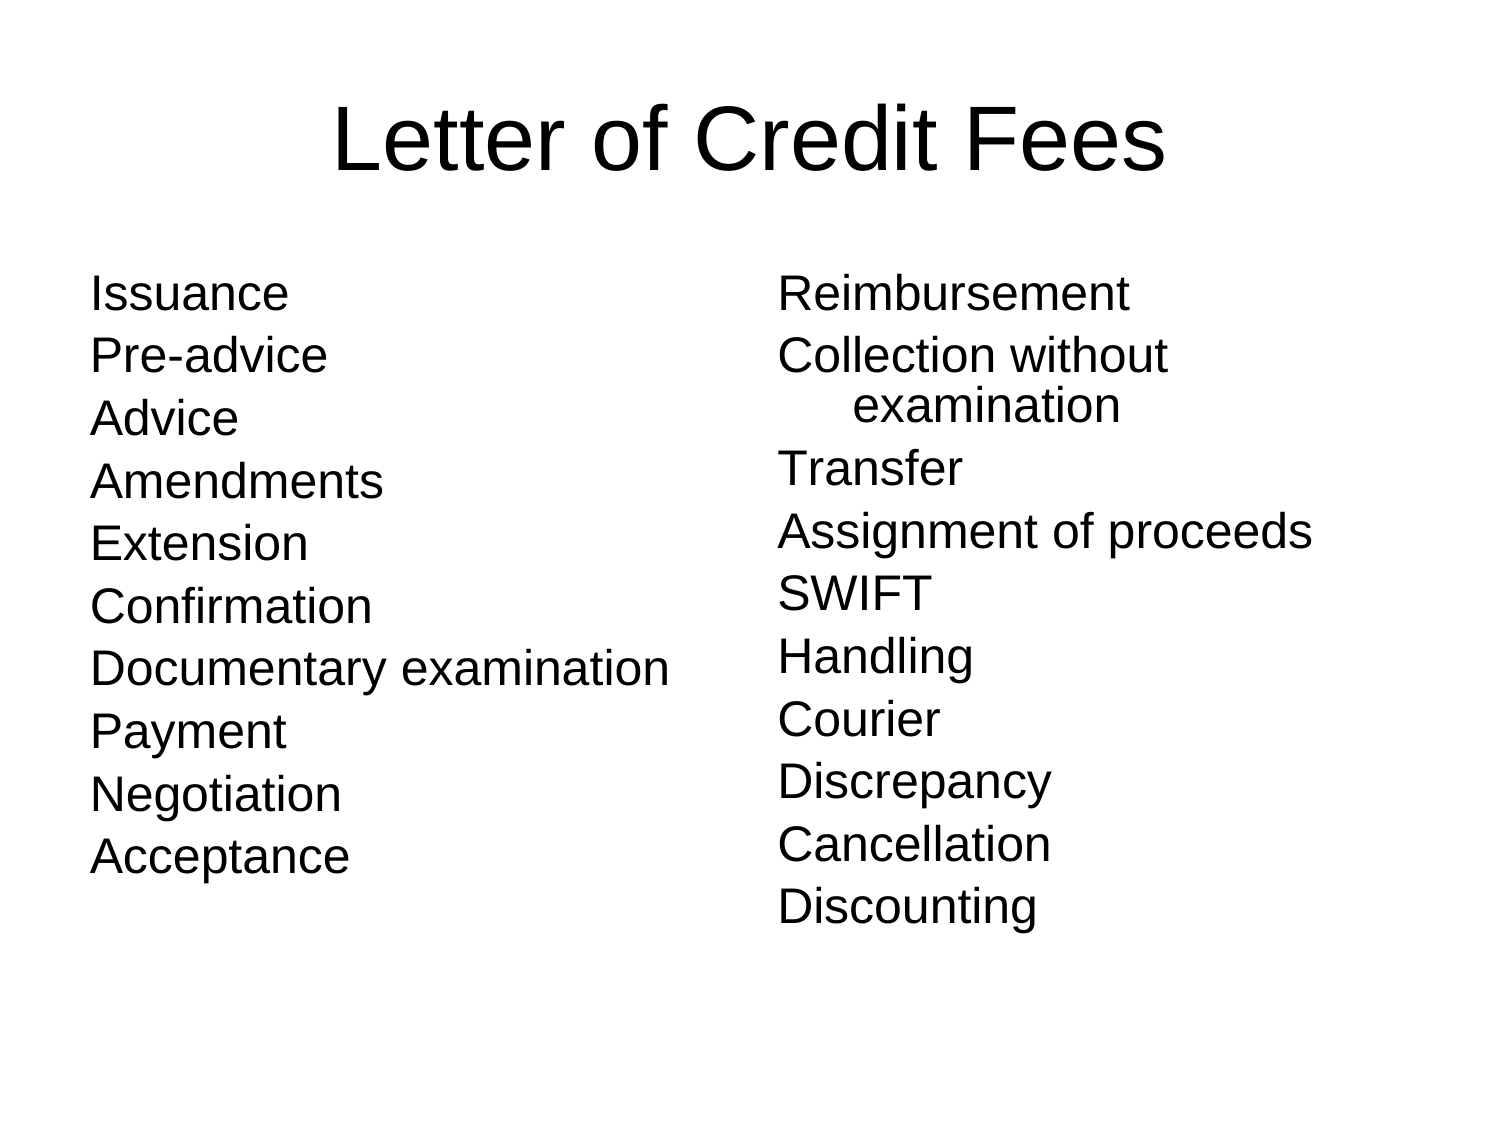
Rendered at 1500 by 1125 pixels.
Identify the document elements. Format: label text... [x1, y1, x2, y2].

title Letter of Credit Fees [75, 45, 1426, 233]
list Reimbursement Collection without examination Transfer Assignment of proceeds SWIFT Handling Courier Discrepancy Cancellation Discounting [762, 262, 1426, 1006]
list Issuance Pre-advice Advice Amendments Extension Confirmation Documentary examination Payment Negotiation Acceptance [75, 262, 738, 1006]
